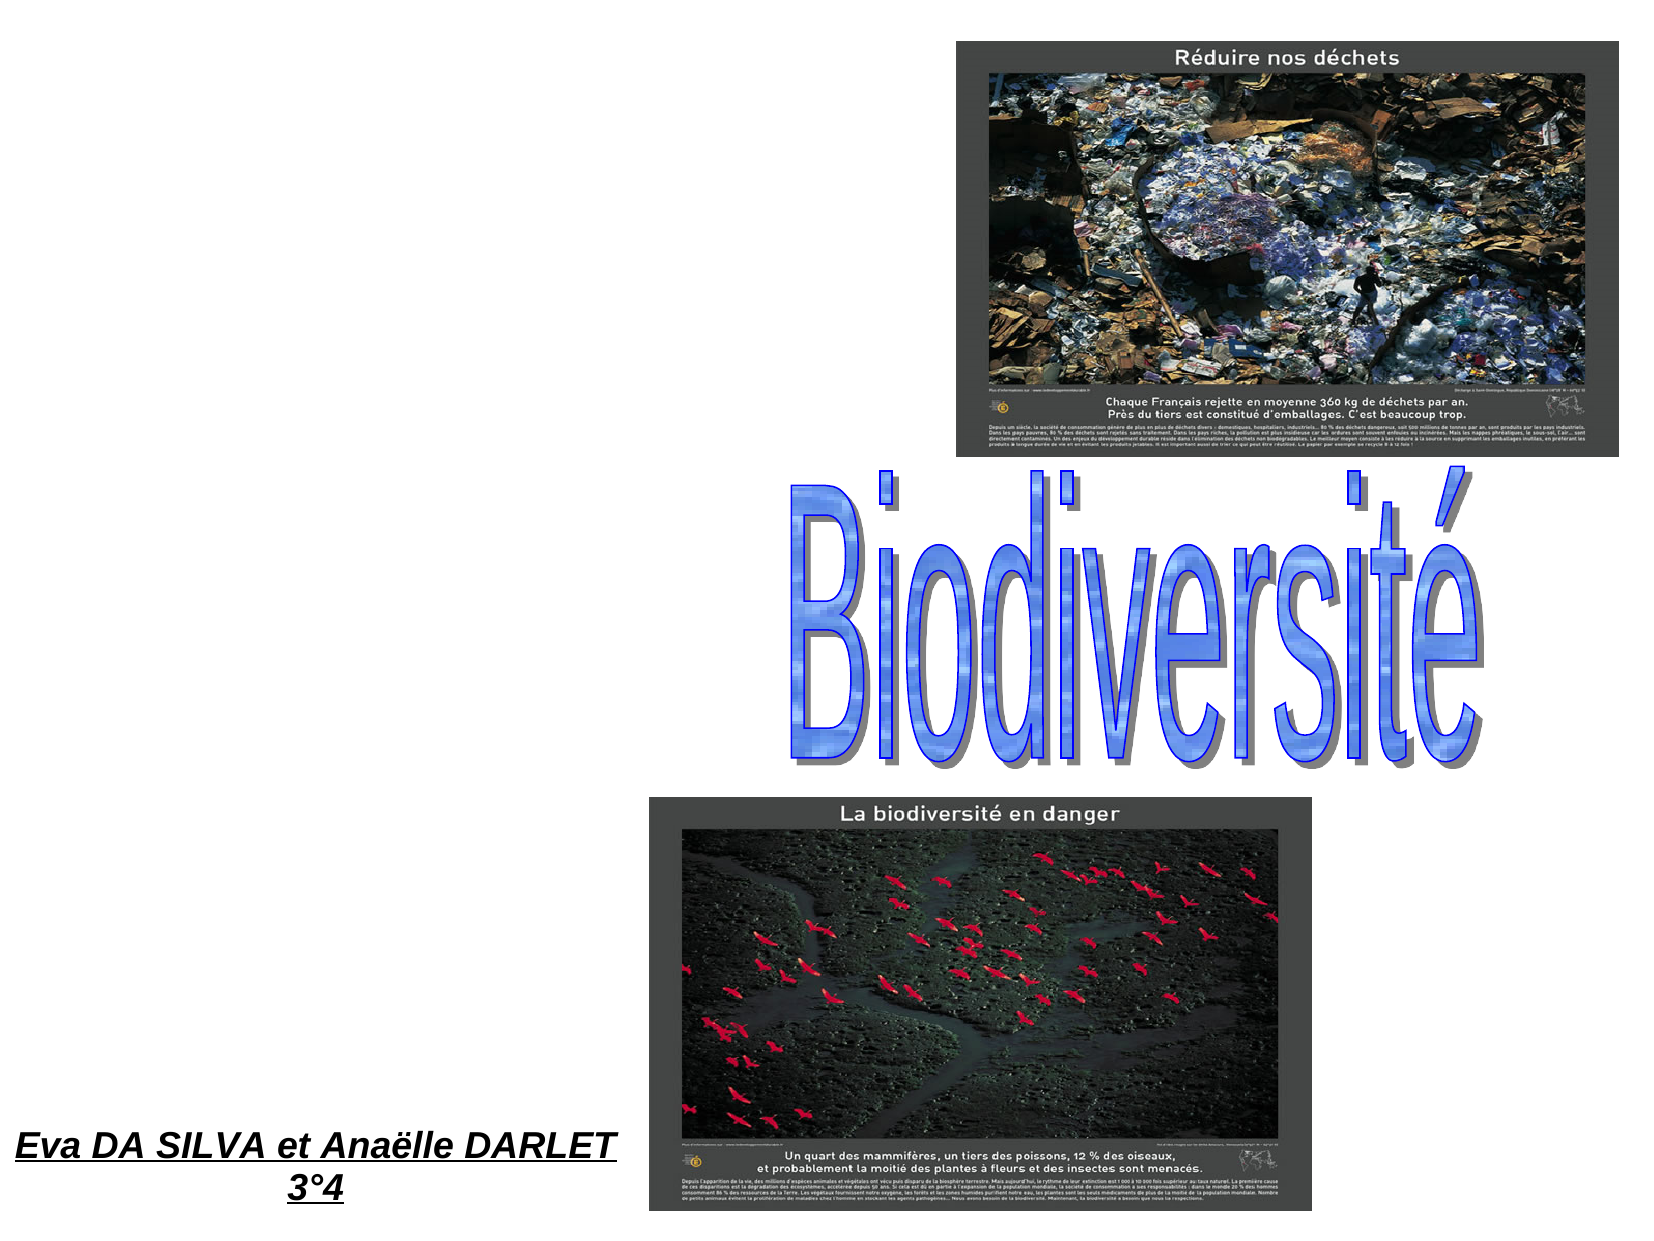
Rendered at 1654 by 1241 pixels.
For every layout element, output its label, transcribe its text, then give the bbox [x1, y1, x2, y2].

text_box Biodiversité [1348, 548, 1360, 758]
text_box Biodiversité [1348, 470, 1360, 505]
text_box Biodiversité [1436, 466, 1465, 526]
text_box Biodiversité [1274, 545, 1335, 762]
text_box Biodiversité [879, 470, 892, 505]
text_box Biodiversité [791, 485, 864, 758]
picture [956, 41, 1619, 457]
text_box Biodiversité [1155, 544, 1220, 762]
text_box Biodiversité [1234, 544, 1269, 758]
text_box Biodiversité [879, 548, 892, 758]
text_box Biodiversité [1061, 548, 1074, 758]
text_box Biodiversité [982, 470, 1044, 762]
text_box Biodiversité [1061, 470, 1074, 505]
picture [649, 797, 1312, 1211]
text_box Biodiversité [1371, 502, 1406, 761]
text_box Biodiversité [1412, 544, 1477, 762]
text_box Biodiversité [1082, 548, 1150, 758]
text_box Biodiversité [906, 544, 971, 762]
text_box Eva DA SILVA et Anaëlle DARLET 3°4 [0, 1116, 662, 1241]
